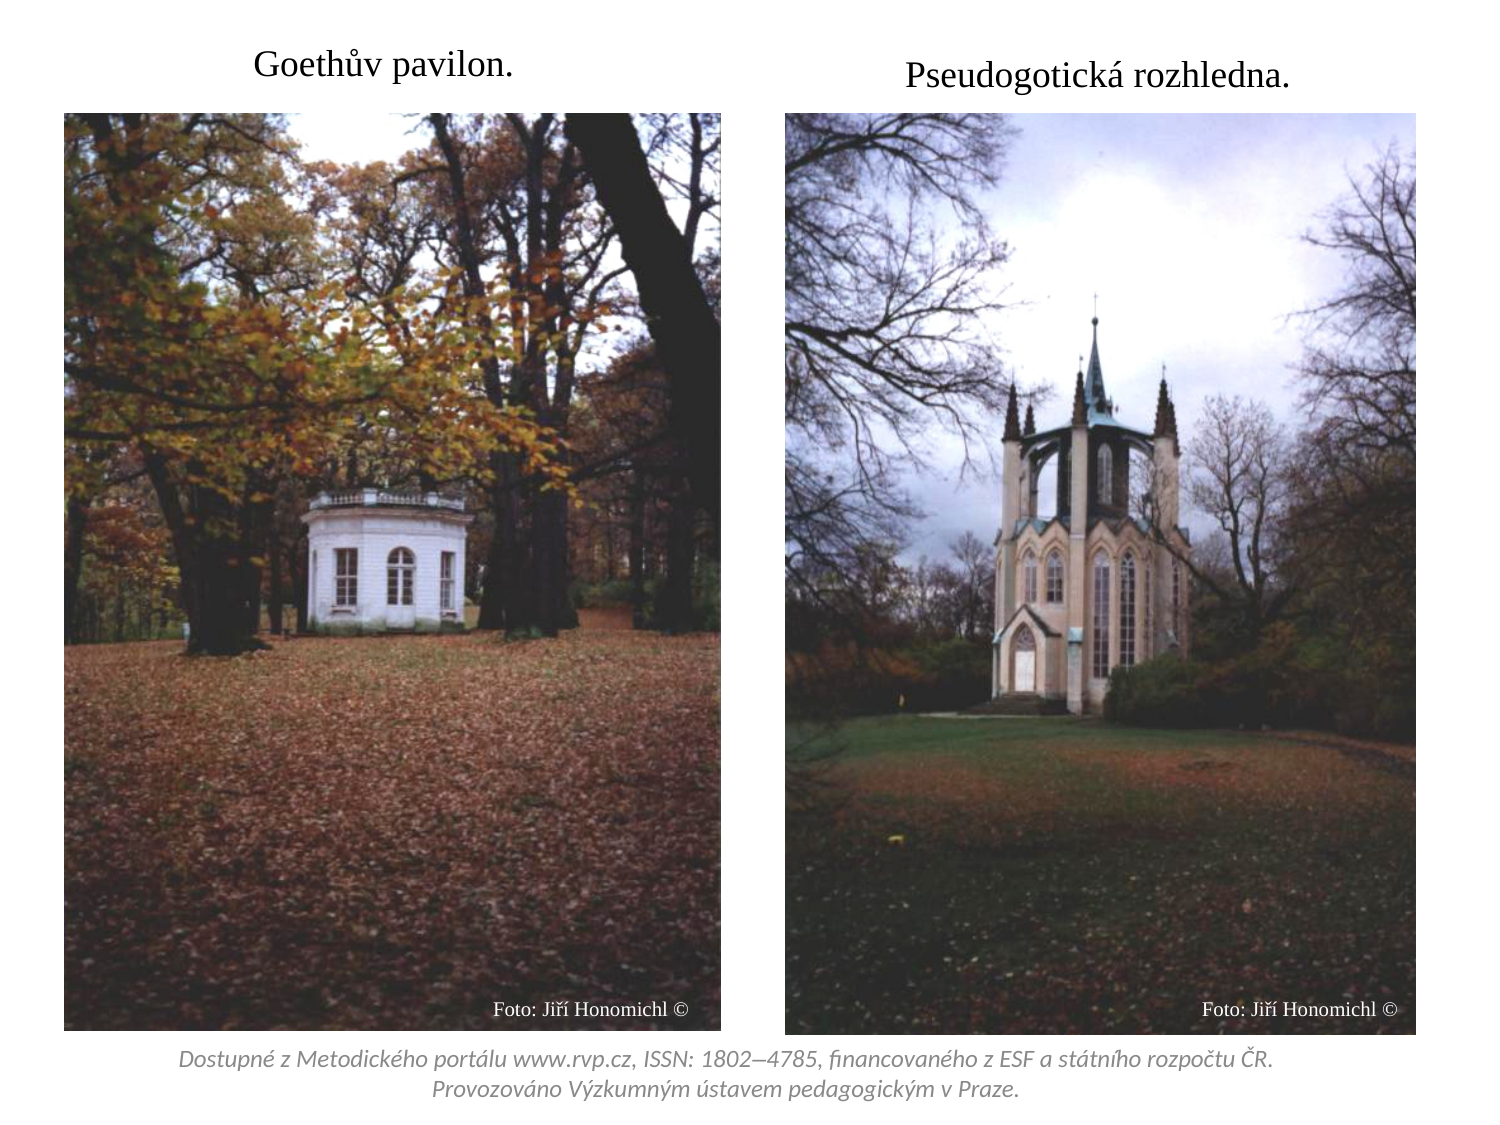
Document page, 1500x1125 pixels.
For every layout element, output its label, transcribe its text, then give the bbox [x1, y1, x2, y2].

text_box Dostupné z Metodického portálu www.rvp.cz, ISSN: 1802–4785, financovaného z ESF a státního rozpočtu ČR. Provozováno Výzkumným ústavem pedagogickým v Praze. [105, 1042, 1348, 1103]
text_box Pseudogotická rozhledna. [785, 42, 1412, 104]
text_box Goethův pavilon. [53, 30, 715, 92]
picture [64, 113, 721, 1031]
text_box Foto: Jiří Honomichl © [1187, 987, 1419, 1029]
picture [785, 113, 1416, 1035]
text_box Foto: Jiří Honomichl © [478, 987, 710, 1029]
